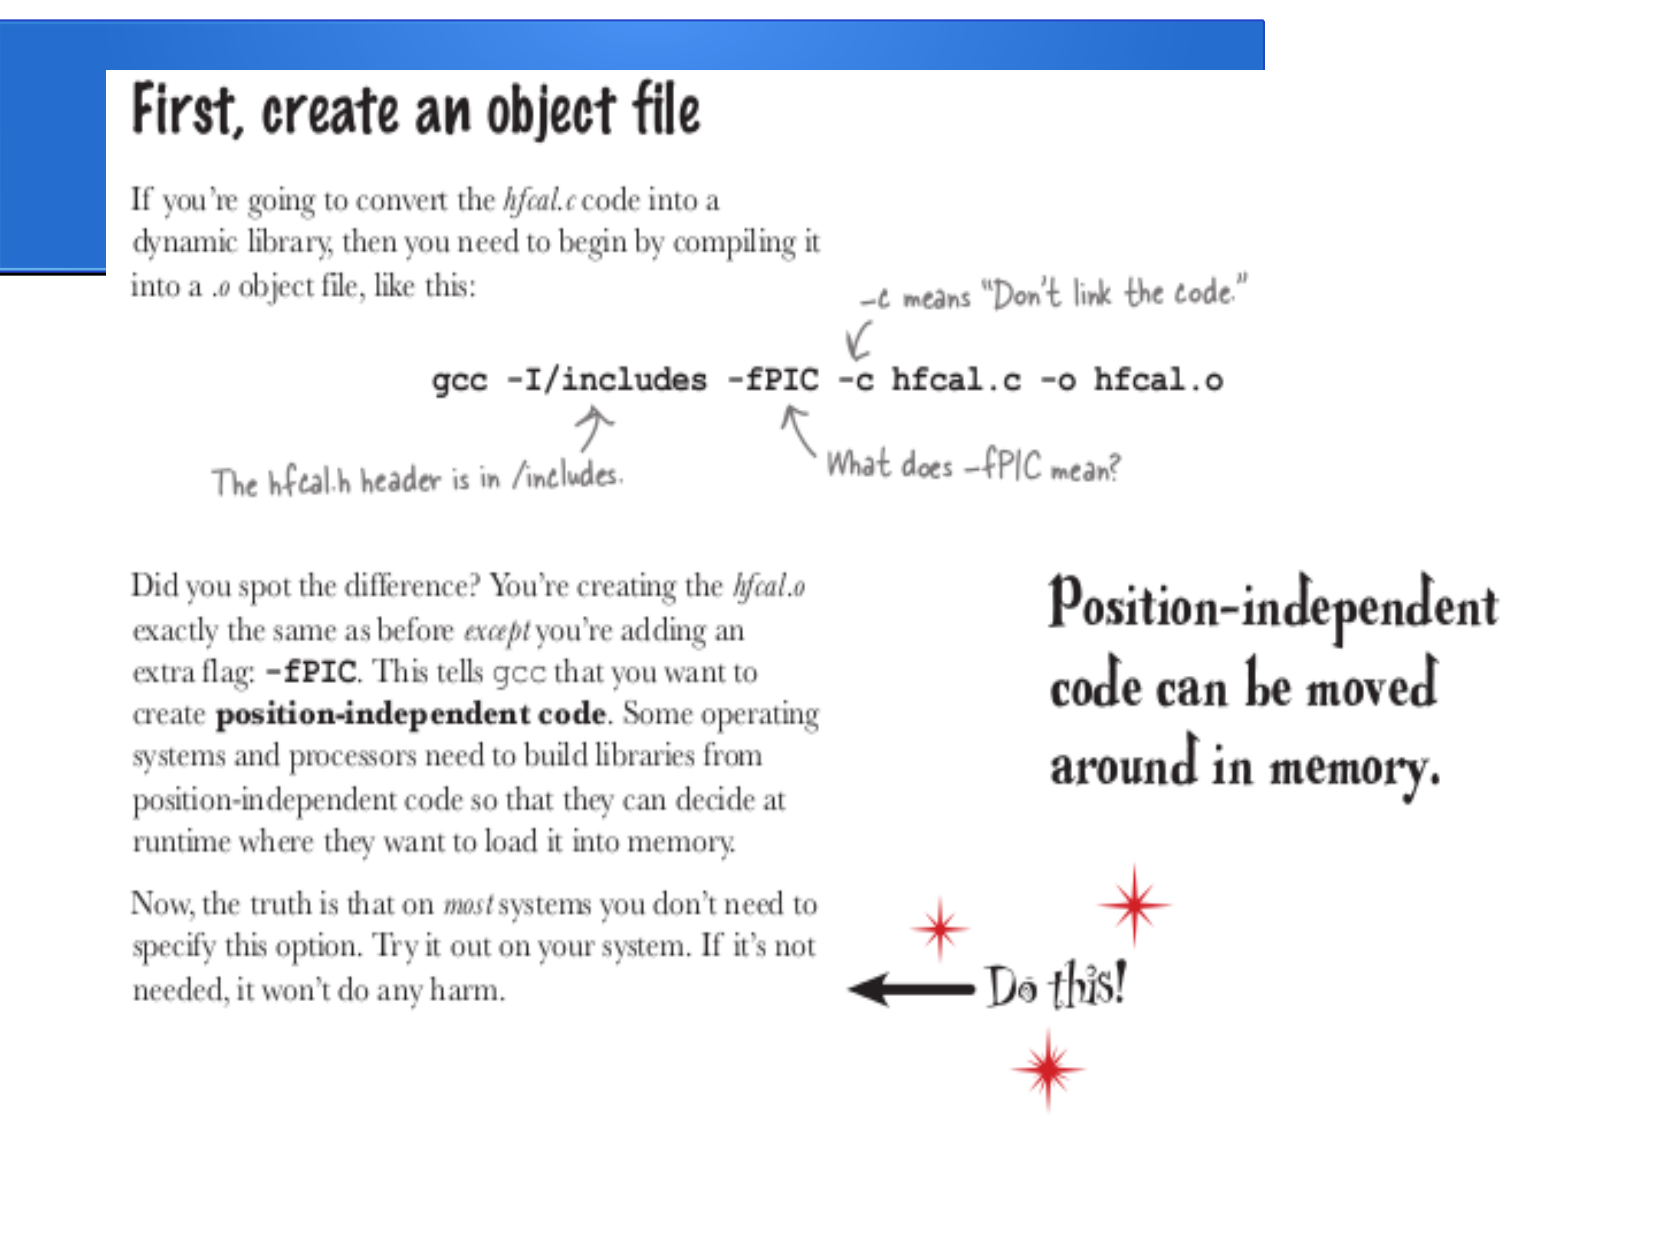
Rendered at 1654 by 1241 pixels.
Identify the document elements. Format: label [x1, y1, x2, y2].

picture [106, 70, 1548, 1134]
